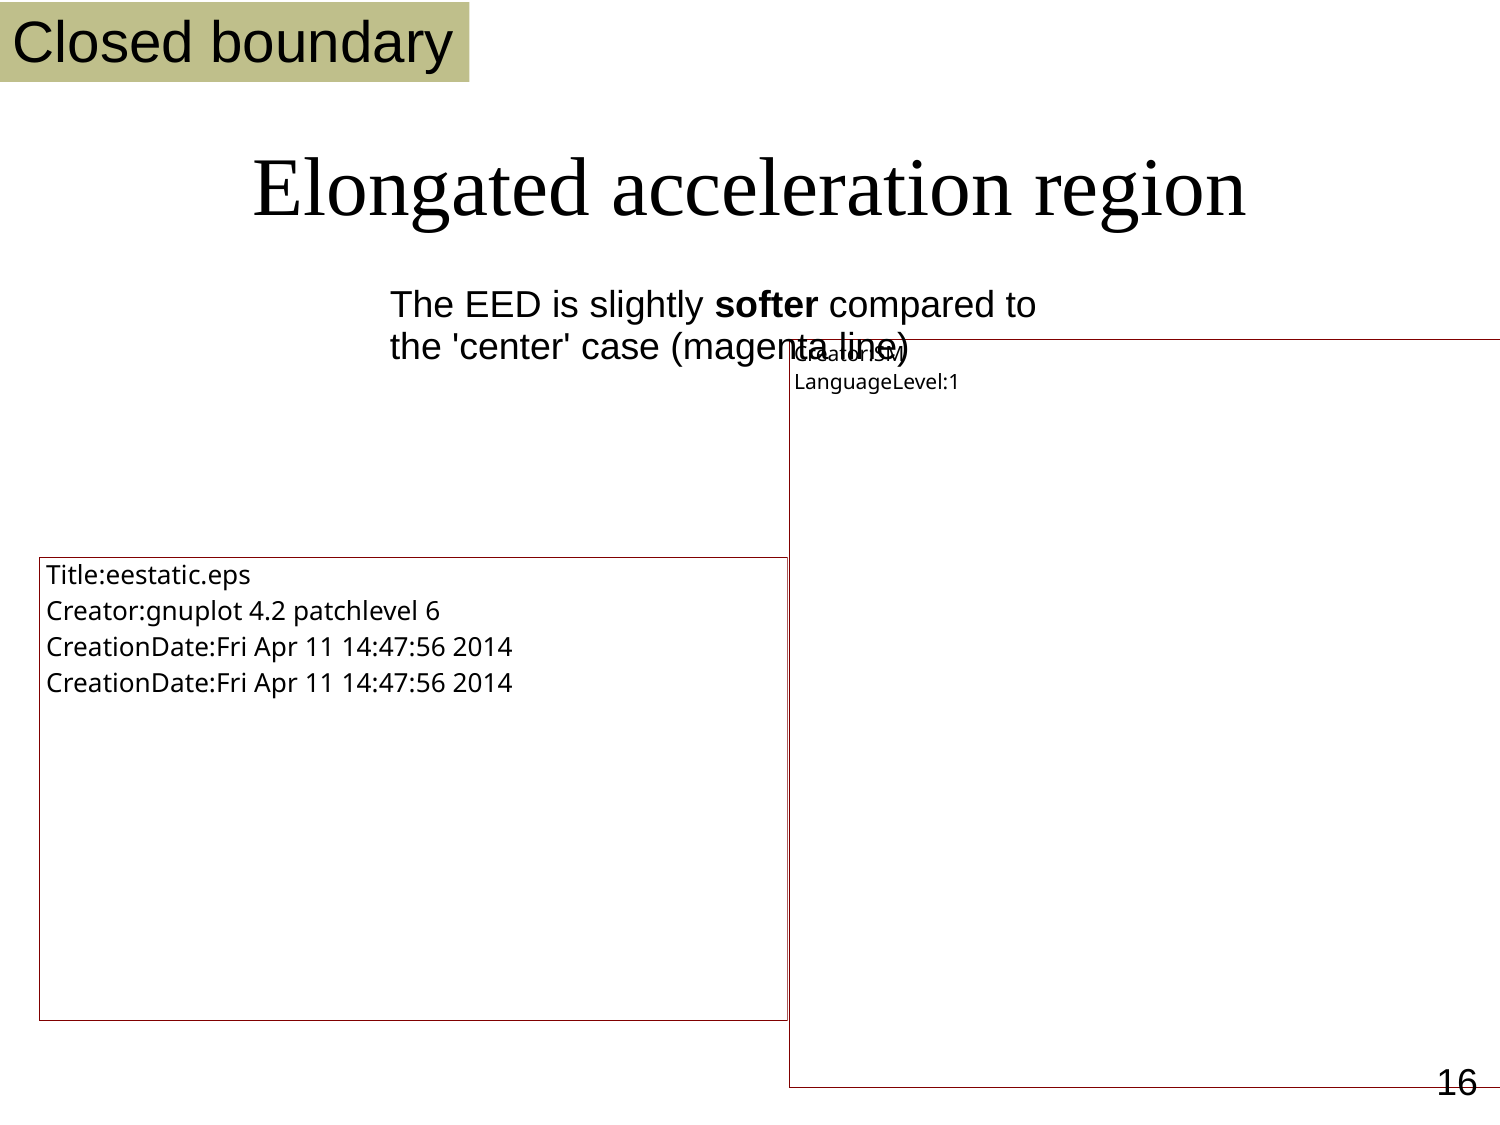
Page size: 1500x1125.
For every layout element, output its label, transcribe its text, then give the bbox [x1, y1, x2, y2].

text_box <number> [1356, 1054, 1500, 1125]
title Elongated acceleration region [110, 93, 1392, 282]
text_box The EED is slightly softer compared to the 'center' case (magenta line) [375, 276, 1063, 376]
text_box Closed boundary [0, 2, 470, 82]
picture [37, 337, 1500, 1088]
